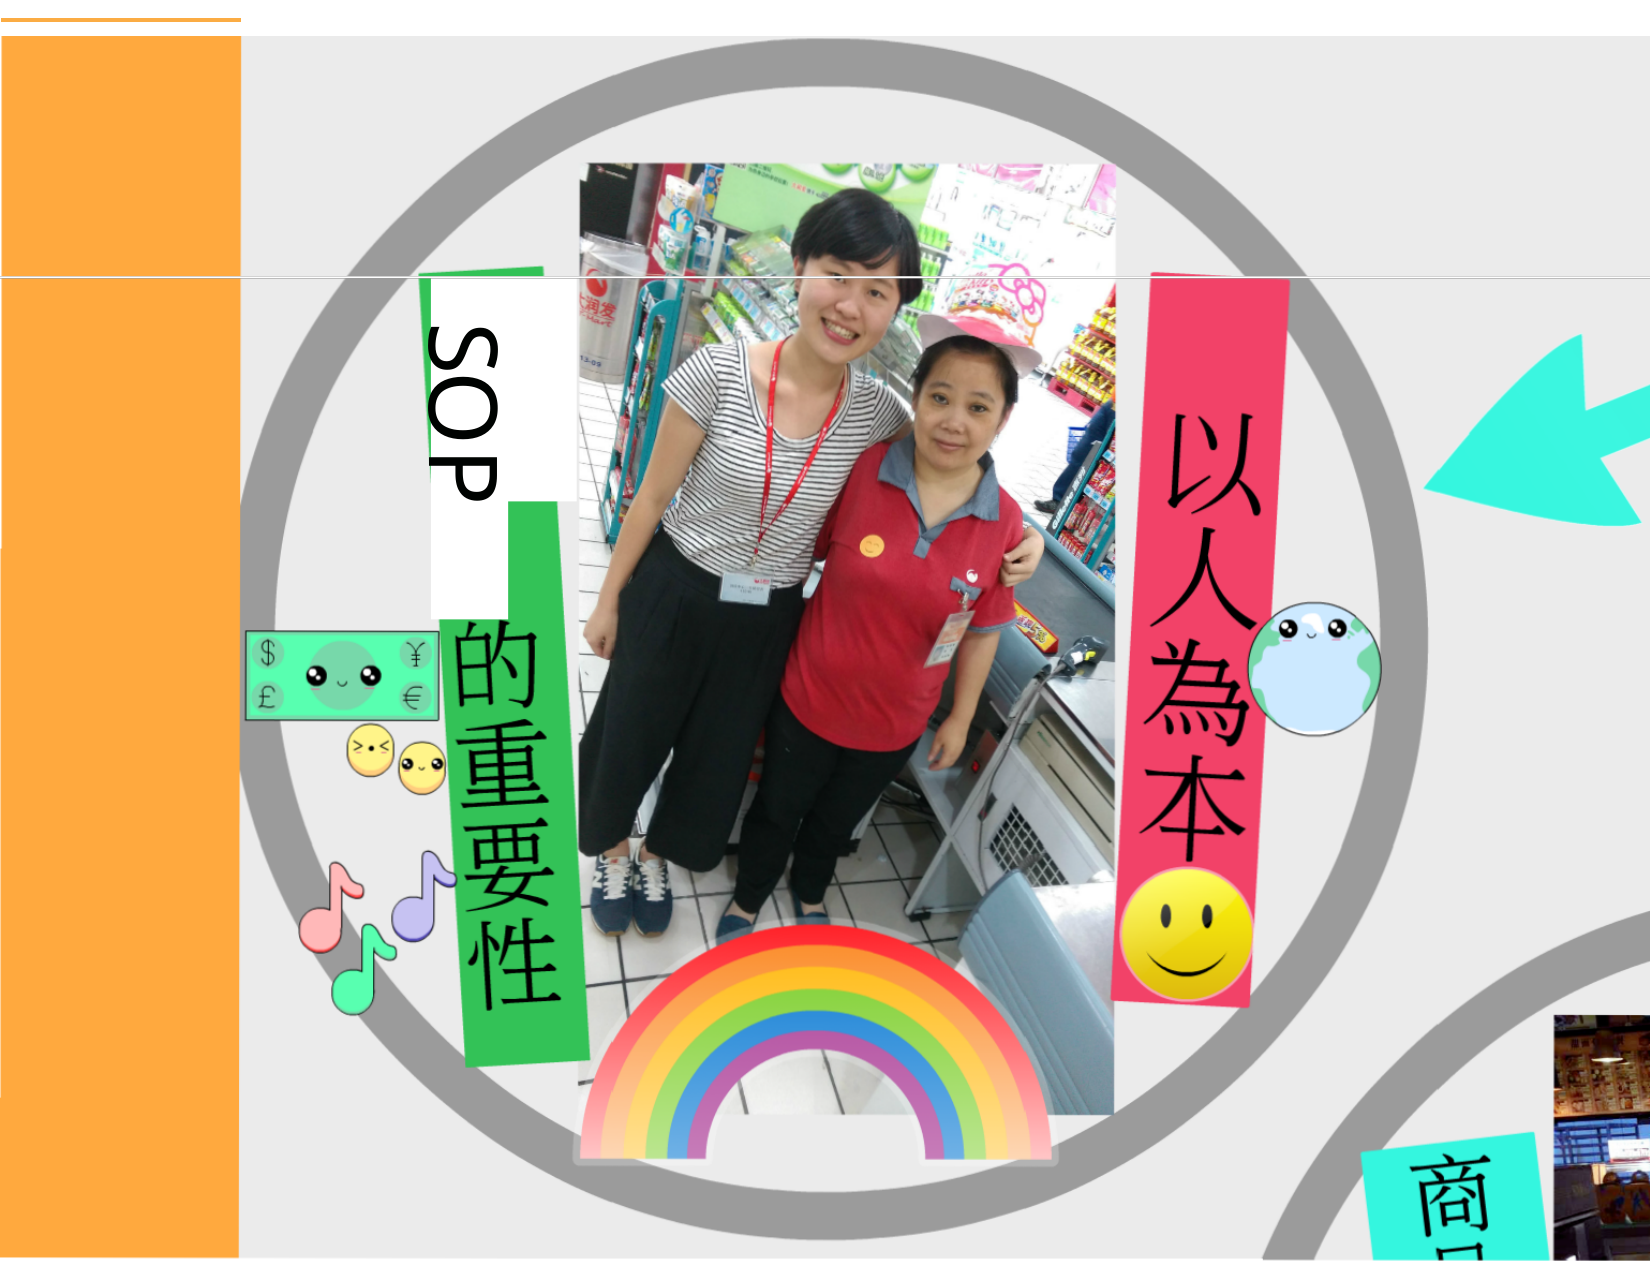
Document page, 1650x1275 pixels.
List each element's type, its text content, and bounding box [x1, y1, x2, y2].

text_box SOP [433, 310, 560, 609]
text_box [0, 36, 1650, 1264]
